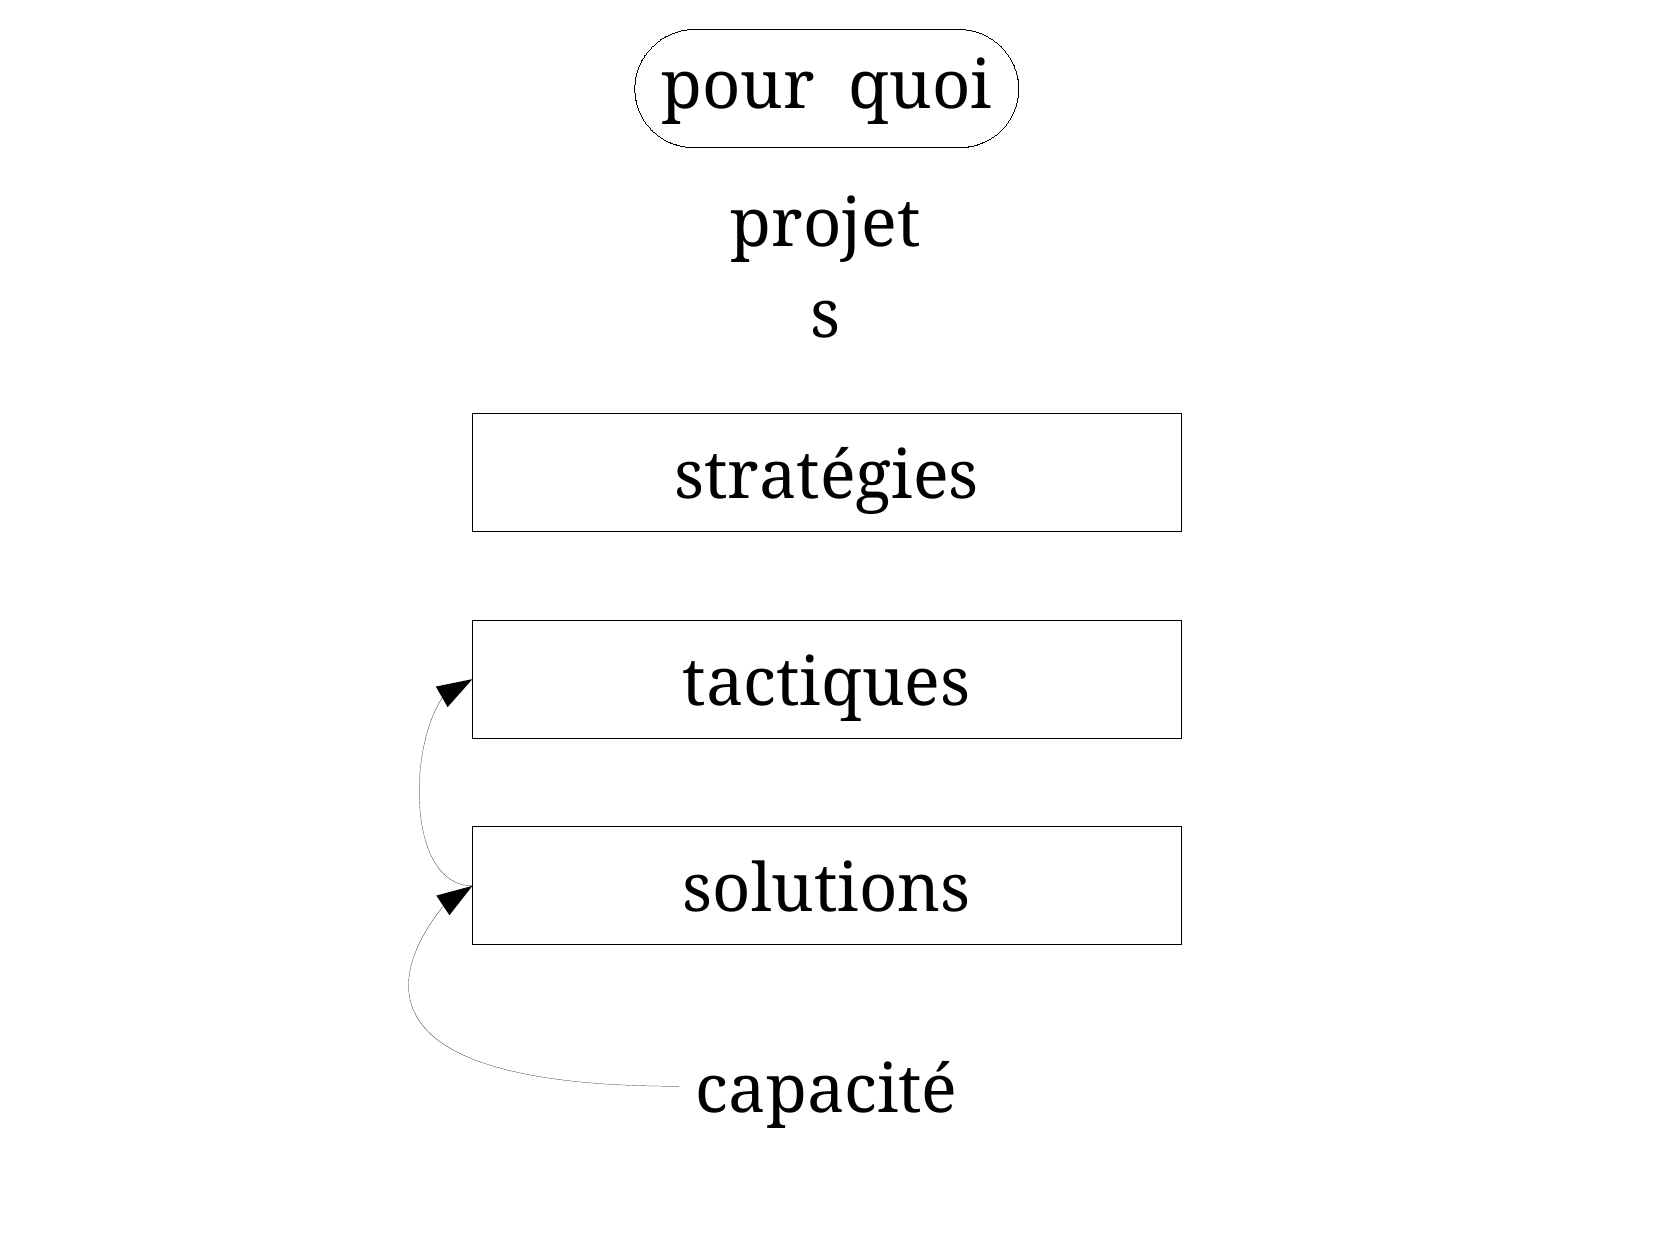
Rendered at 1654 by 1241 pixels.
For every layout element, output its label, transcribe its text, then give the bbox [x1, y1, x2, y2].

text_box stratégies [472, 413, 1182, 532]
text_box solutions [472, 826, 1182, 945]
text_box capacité [679, 1033, 975, 1139]
text_box tactiques [472, 620, 1182, 739]
text_box projets [701, 206, 950, 325]
text_box pour quoi [634, 29, 1019, 148]
